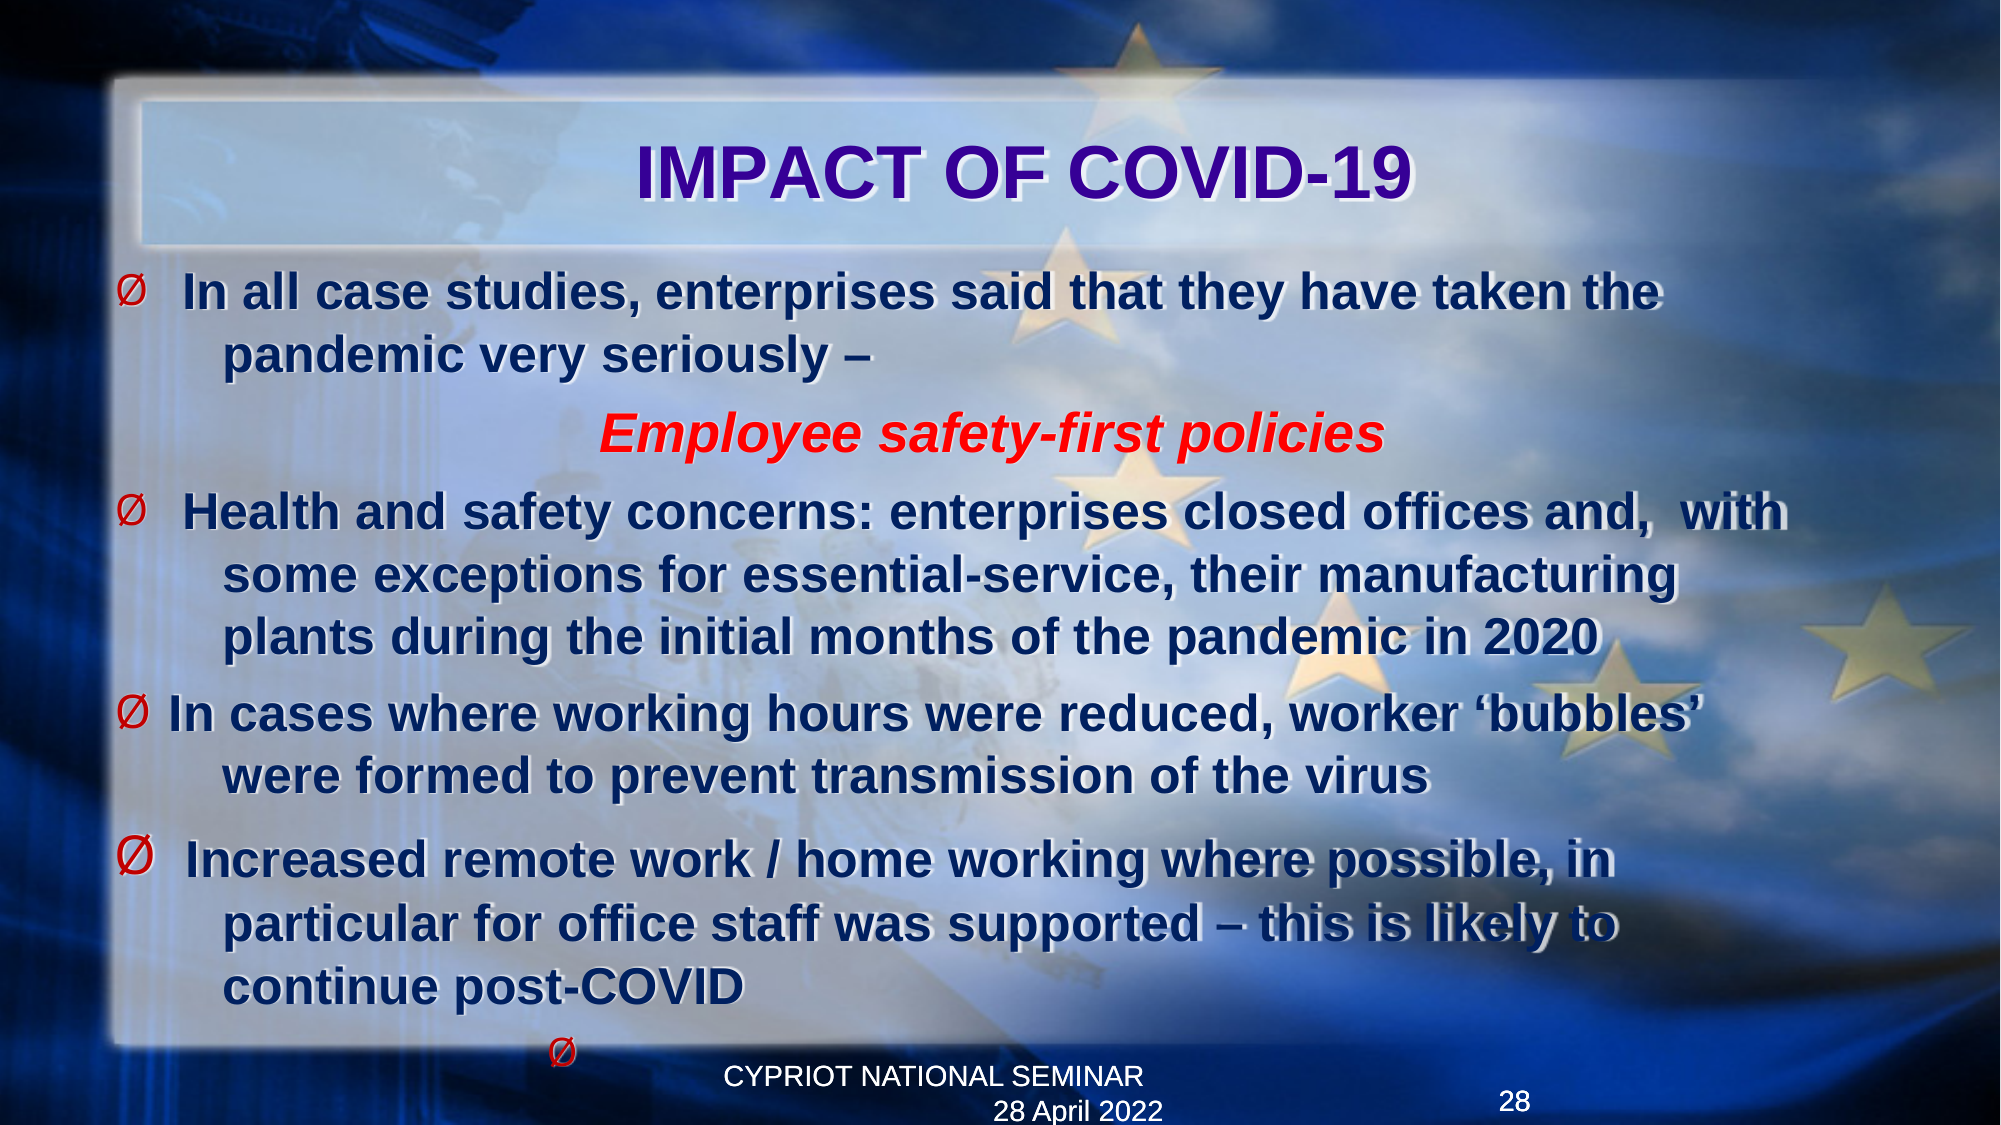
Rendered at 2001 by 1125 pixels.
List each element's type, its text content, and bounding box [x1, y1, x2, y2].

list In all case studies, enterprises said that they have taken the pandemic very seriously – Employee safety-first policies Health and safety concerns: enterprises closed offices and, with some exceptions for essential-service, their manufacturing plants during the initial months of the pandemic in 2020 In cases where working hours were reduced, worker ‘bubbles’ were formed to prevent transmission of the virus Increased remote work / home working where possible, in particular for office staff was supported – this is likely to continue post-COVID [99, 249, 1850, 1038]
text_box CYPRIOT NATIONAL SEMINAR 28 April 2022 [708, 1050, 1342, 1125]
title IMPACT OF COVID-19 [150, 87, 1900, 251]
text_box [1483, 1050, 1901, 1125]
